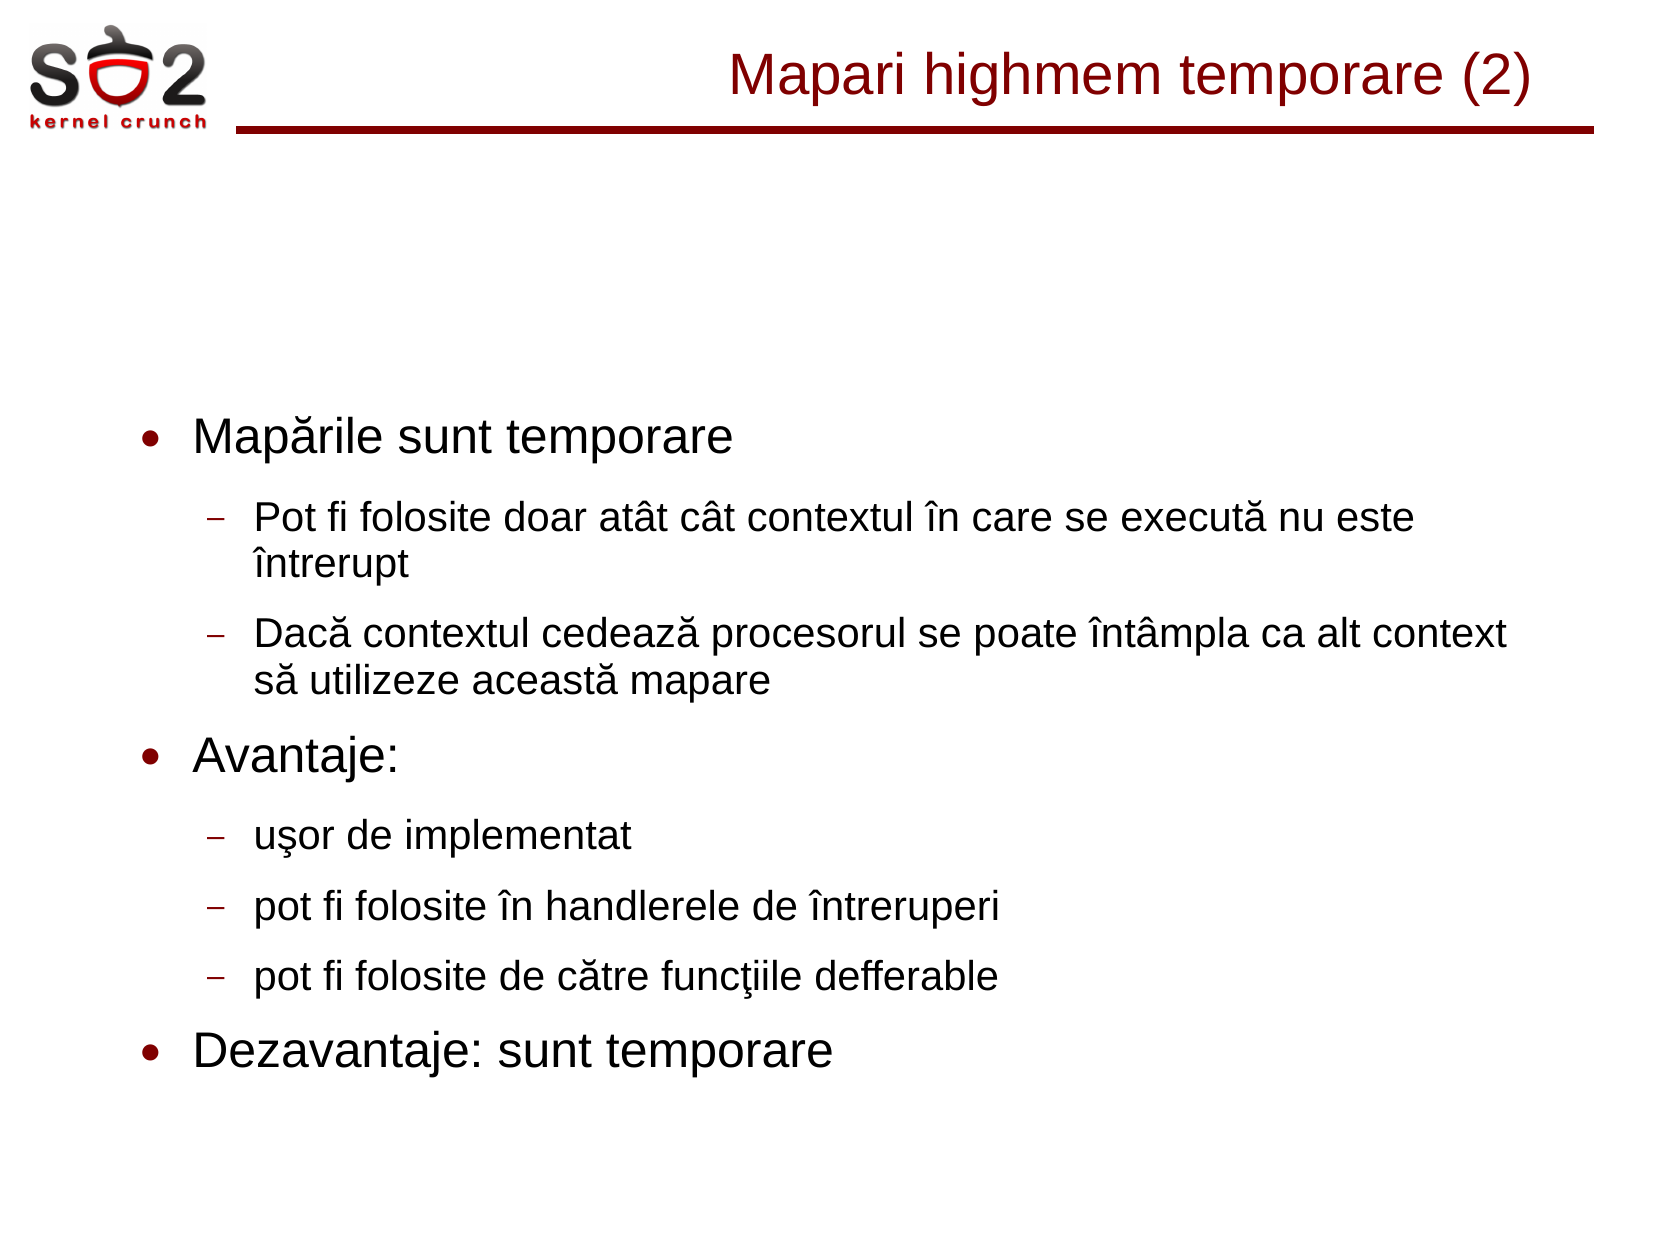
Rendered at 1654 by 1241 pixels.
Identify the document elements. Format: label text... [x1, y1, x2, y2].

title Mapari highmem temporare (2) [121, 1, 1534, 148]
picture [29, 23, 121, 130]
list Mapările sunt temporare Pot fi folosite doar atât cât contextul în care se execută nu este întrerupt Dacă contextul cedează procesorul se poate întâmpla ca alt context să utilizeze această mapare Avantaje: uşor de implementat pot fi folosite în handlerele de întreruperi pot fi folosite de către funcţiile defferable Dezavantaje: sunt temporare [121, 278, 1534, 1209]
